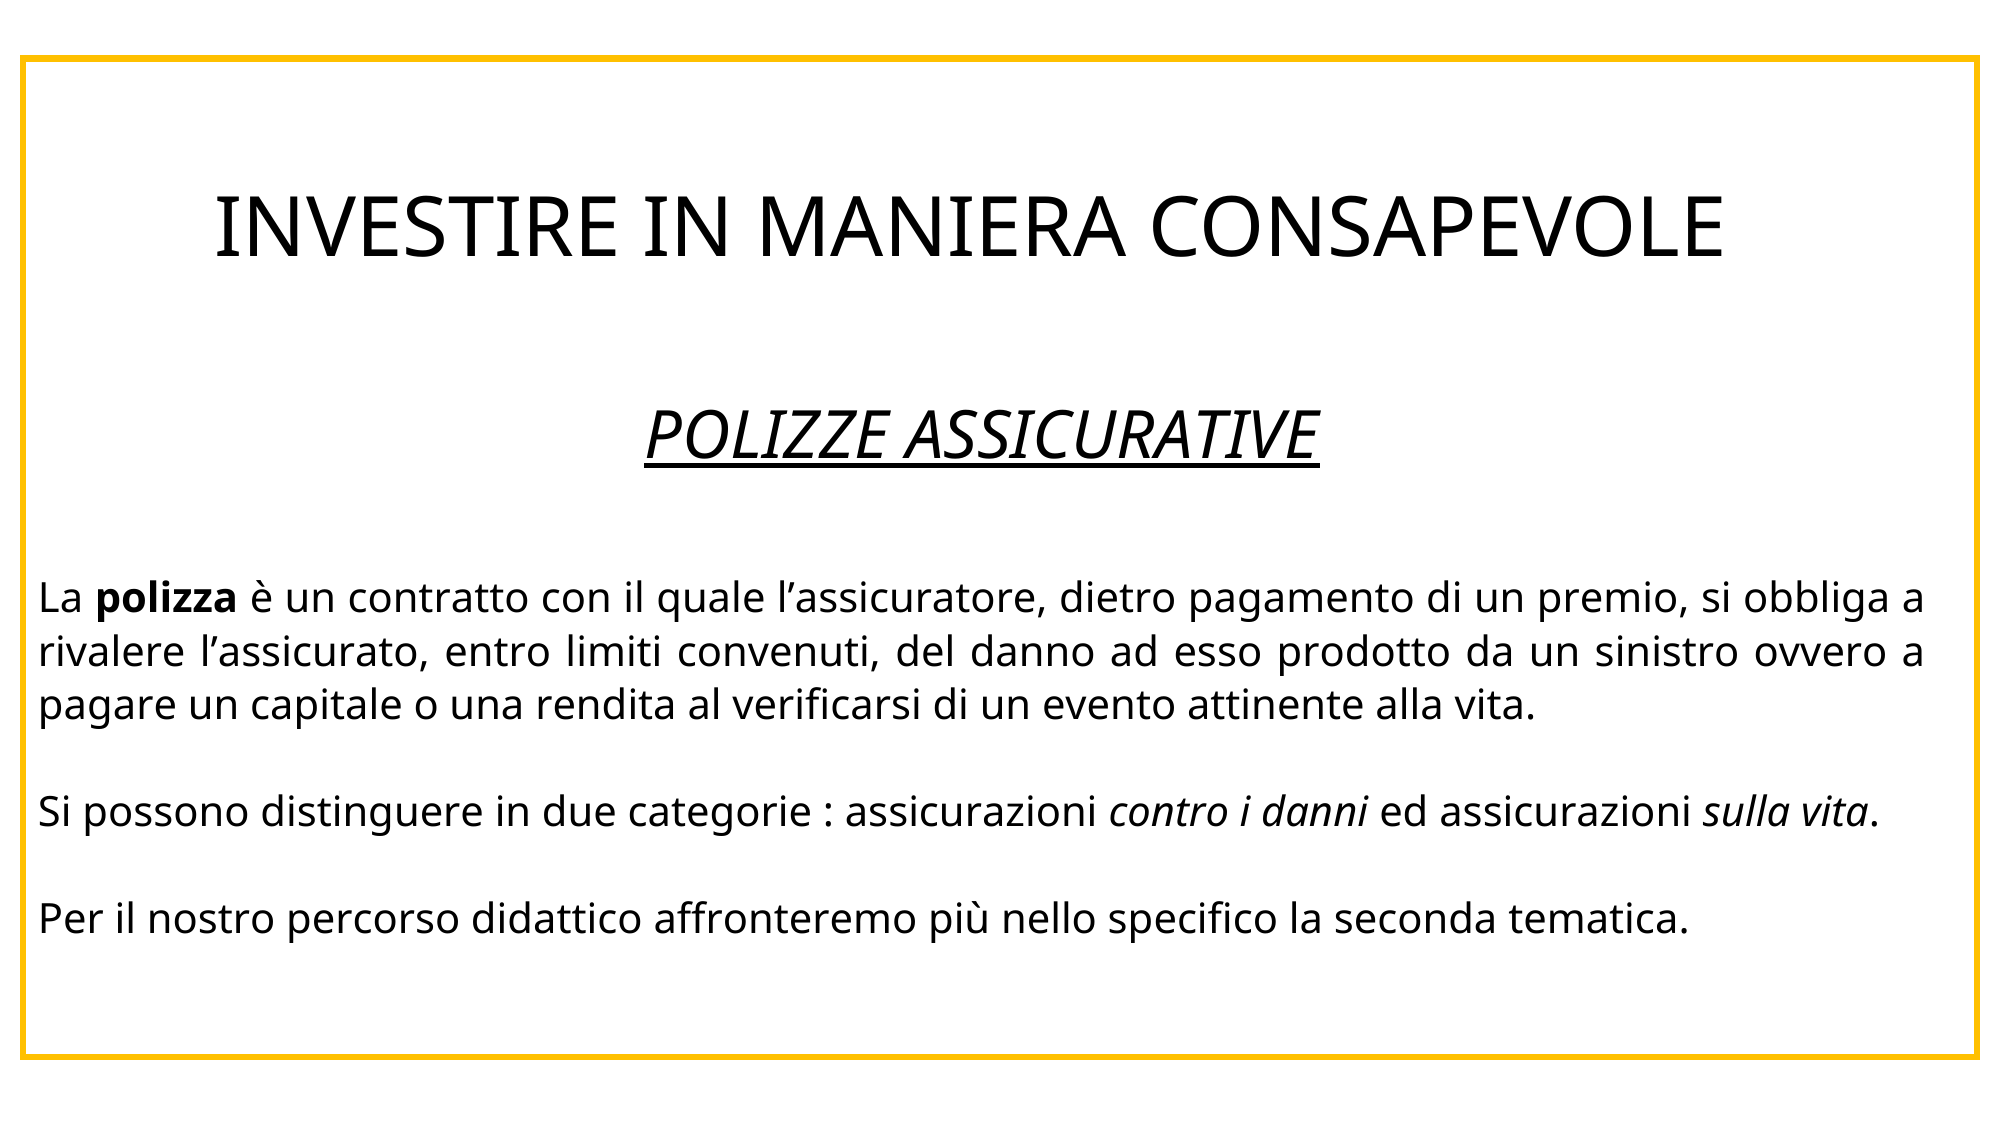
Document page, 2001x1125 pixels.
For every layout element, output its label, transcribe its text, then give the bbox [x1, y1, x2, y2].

text_box INVESTIRE IN MANIERA CONSAPEVOLE POLIZZE ASSICURATIVE La polizza è un contratto con il quale l’assicuratore, dietro pagamento di un premio, si obbliga a rivalere l’assicurato, entro limiti convenuti, del danno ad esso prodotto da un sinistro ovvero a pagare un capitale o una rendita al verificarsi di un evento attinente alla vita. Si possono distinguere in due categorie : assicurazioni contro i danni ed assicurazioni sulla vita. Per il nostro percorso didattico affronteremo più nello specifico la seconda tematica. [22, 58, 1978, 1058]
